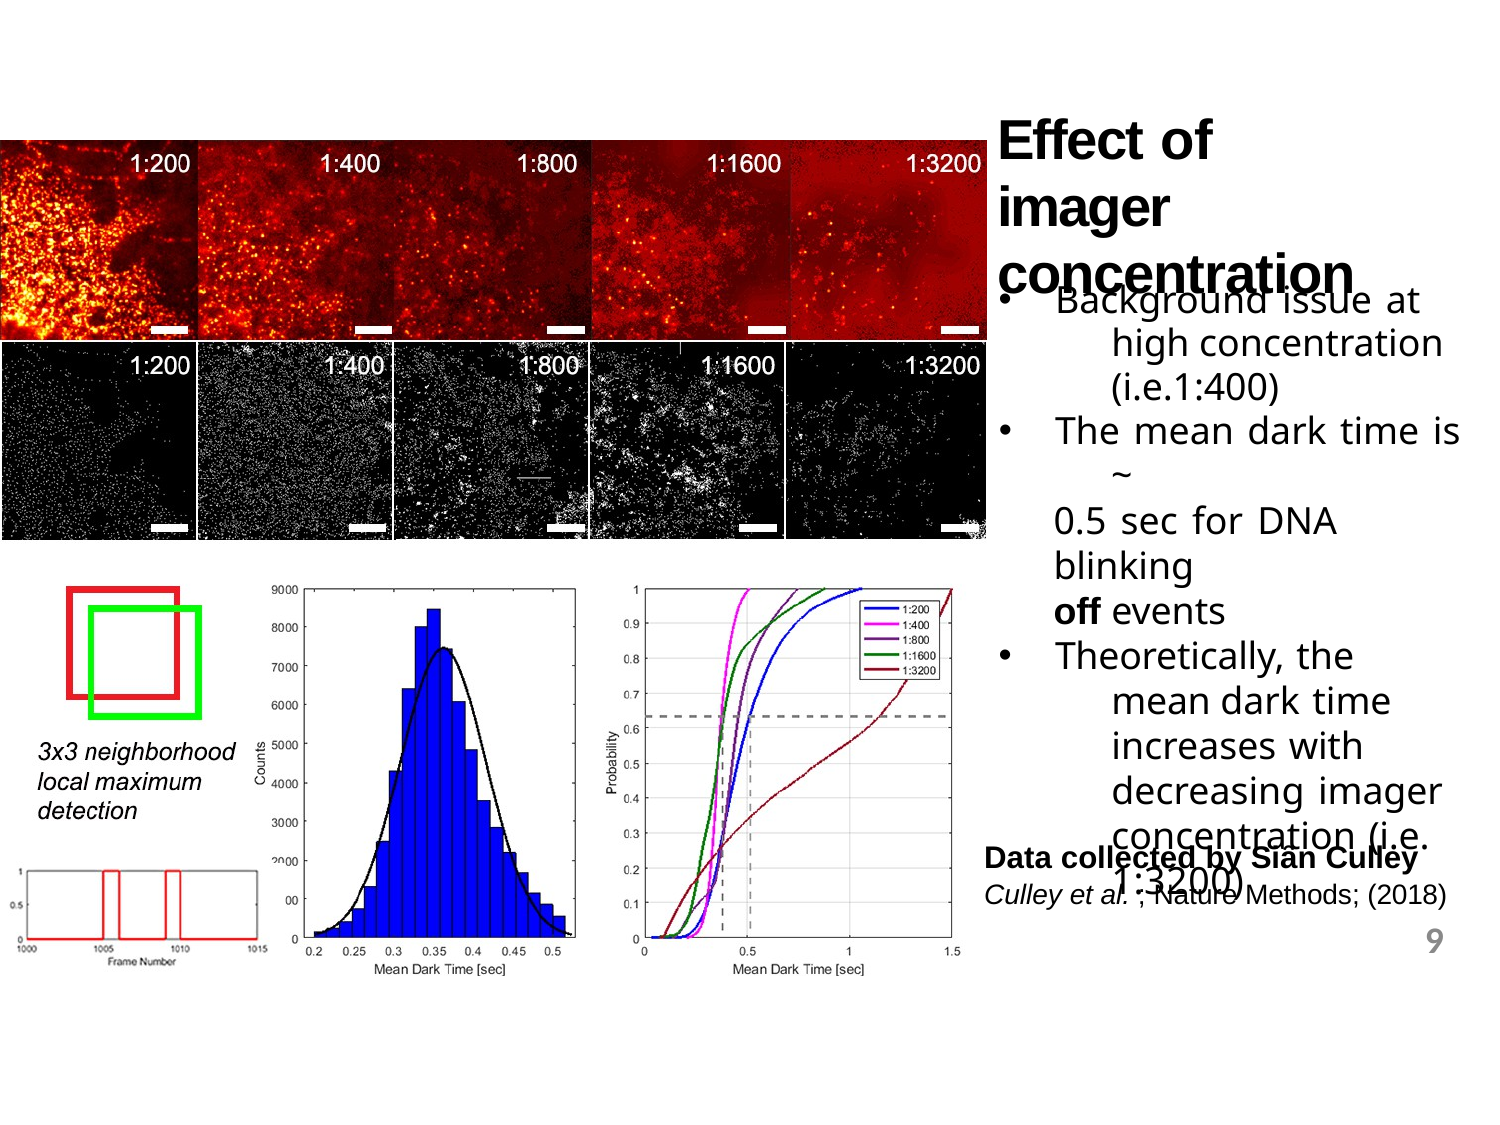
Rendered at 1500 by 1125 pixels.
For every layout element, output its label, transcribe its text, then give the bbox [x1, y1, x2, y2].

title Effect of imager concentration [995, 133, 1399, 272]
text_box Data collected by Siȃn Culley Culley et al. ; Nature Methods; (2018) 9 [982, 835, 1454, 964]
text_box Background issue at high concentration (i.e.1:400) The mean dark time is ~ 0.5 sec for DNA blinking off events Theoretically, the mean dark time increases with decreasing imager concentration (i.e. 1:3200) [995, 272, 1490, 728]
picture [0, 140, 987, 976]
